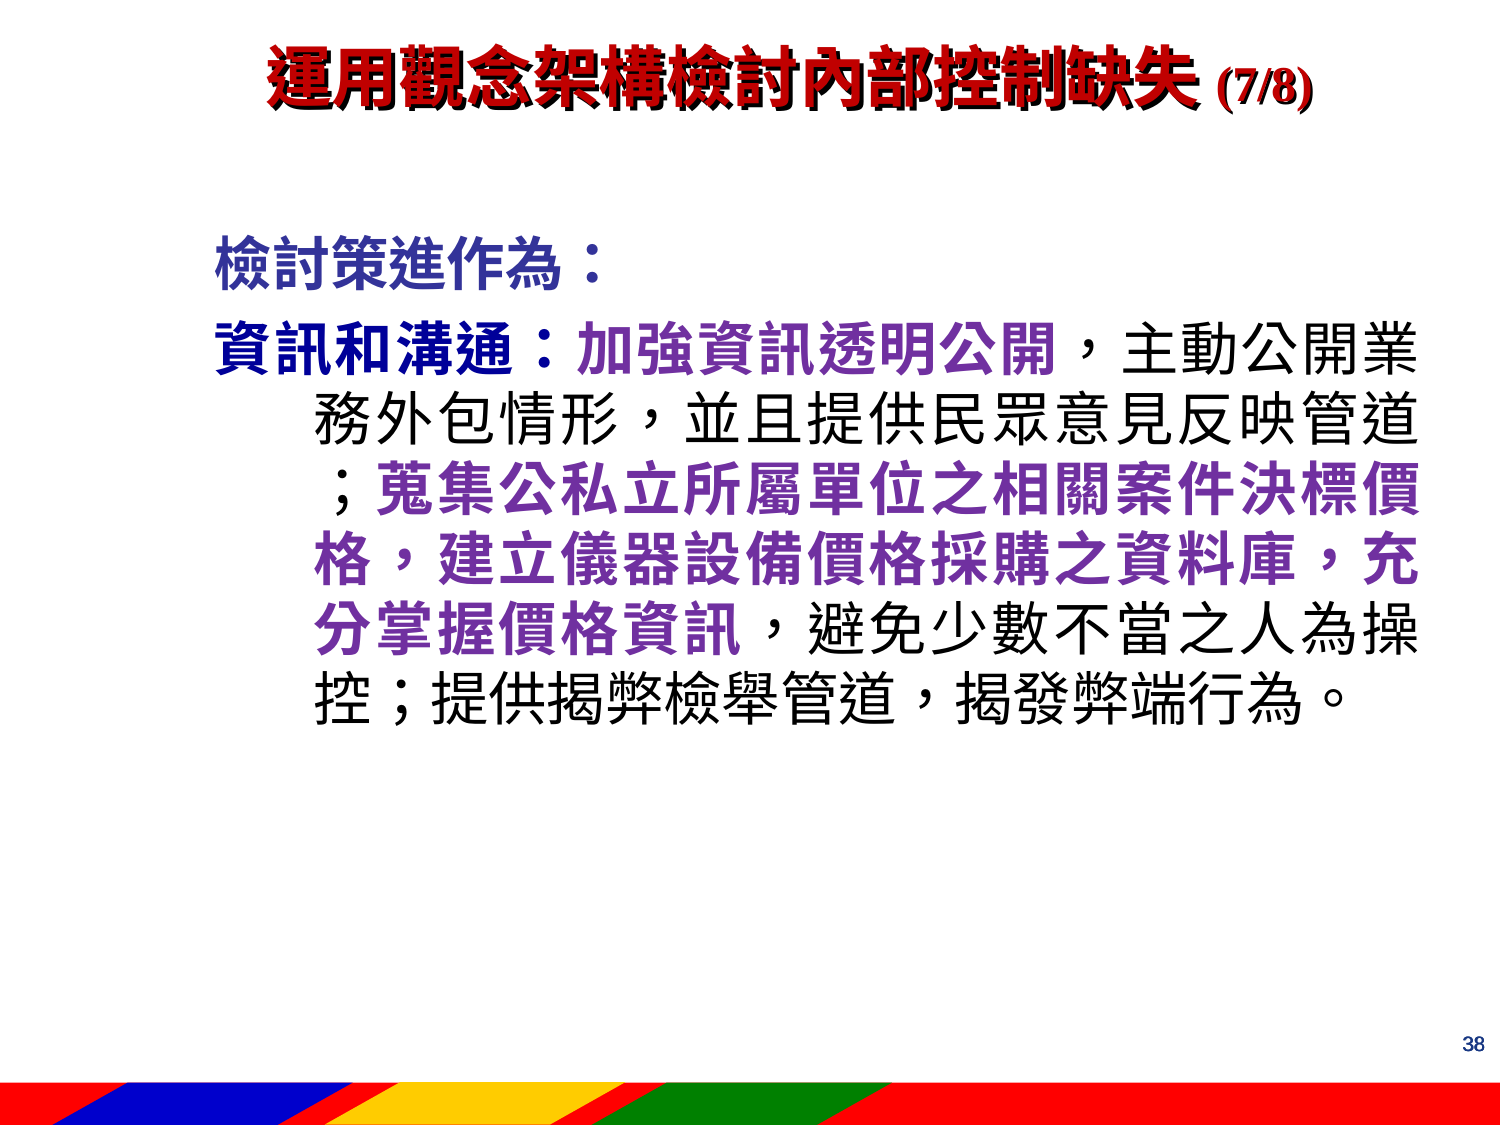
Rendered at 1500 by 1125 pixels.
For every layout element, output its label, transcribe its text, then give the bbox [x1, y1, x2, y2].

text_box <編號> [1149, 1023, 1500, 1099]
text_box 運用觀念架構檢討內部控制缺失(7/8) [84, 12, 1494, 138]
subtitle 檢討策進作為： 資訊和溝通：加強資訊透明公開，主動公開業務外包情形，並且提供民眾意見反映管道；蒐集公私立所屬單位之相關案件決標價格，建立儀器設備價格採購之資料庫，充分掌握價格資訊，避免少數不當之人為操控；提供揭弊檢舉管道，揭發弊端行為。 [198, 220, 1436, 885]
